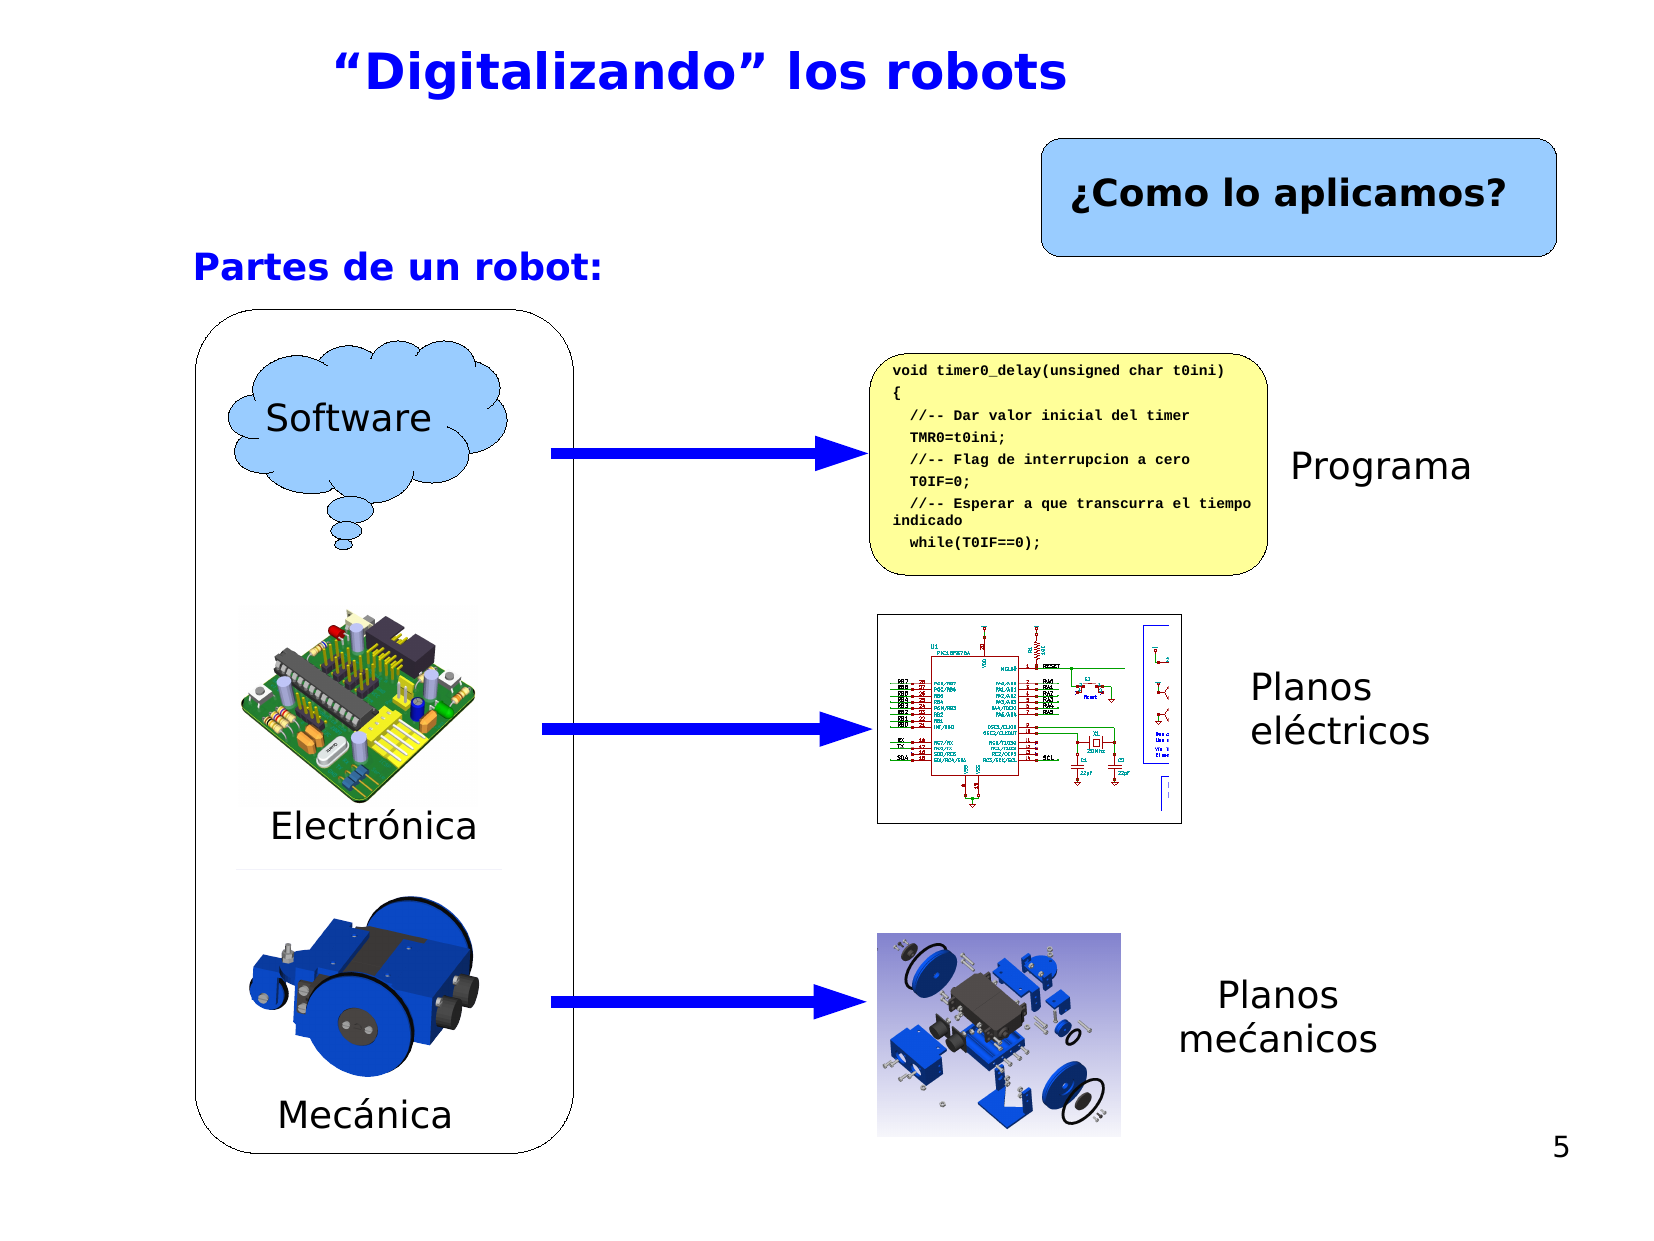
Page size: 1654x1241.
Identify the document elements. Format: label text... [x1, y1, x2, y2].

text_box ¿Como lo aplicamos? [1041, 164, 1530, 228]
text_box Programa [1275, 437, 1488, 496]
picture [877, 933, 1121, 1137]
text_box Mecánica [262, 1086, 469, 1145]
text_box Planos mećanicos [1163, 966, 1394, 1069]
text_box [195, 309, 574, 1154]
text_box [1041, 138, 1557, 257]
text_box void timer0_delay(unsigned char t0ini) { //-- Dar valor inicial del timer TMR0=t0ini; //-- Flag de interrupcion a cero T0IF=0; //-- Esperar a que transcurra el tiempo indicado while(T0IF==0); [877, 356, 1345, 571]
text_box Electrónica [255, 797, 494, 857]
text_box [889, 571, 1248, 576]
text_box Partes de un robot: [177, 238, 620, 298]
picture [884, 620, 1169, 811]
text_box [869, 368, 877, 561]
picture [236, 869, 502, 1092]
text_box “Digitalizando” los robots [317, 35, 1084, 109]
text_box Planos eléctricos [1235, 658, 1446, 761]
picture [238, 605, 478, 807]
text_box Software [250, 389, 448, 448]
